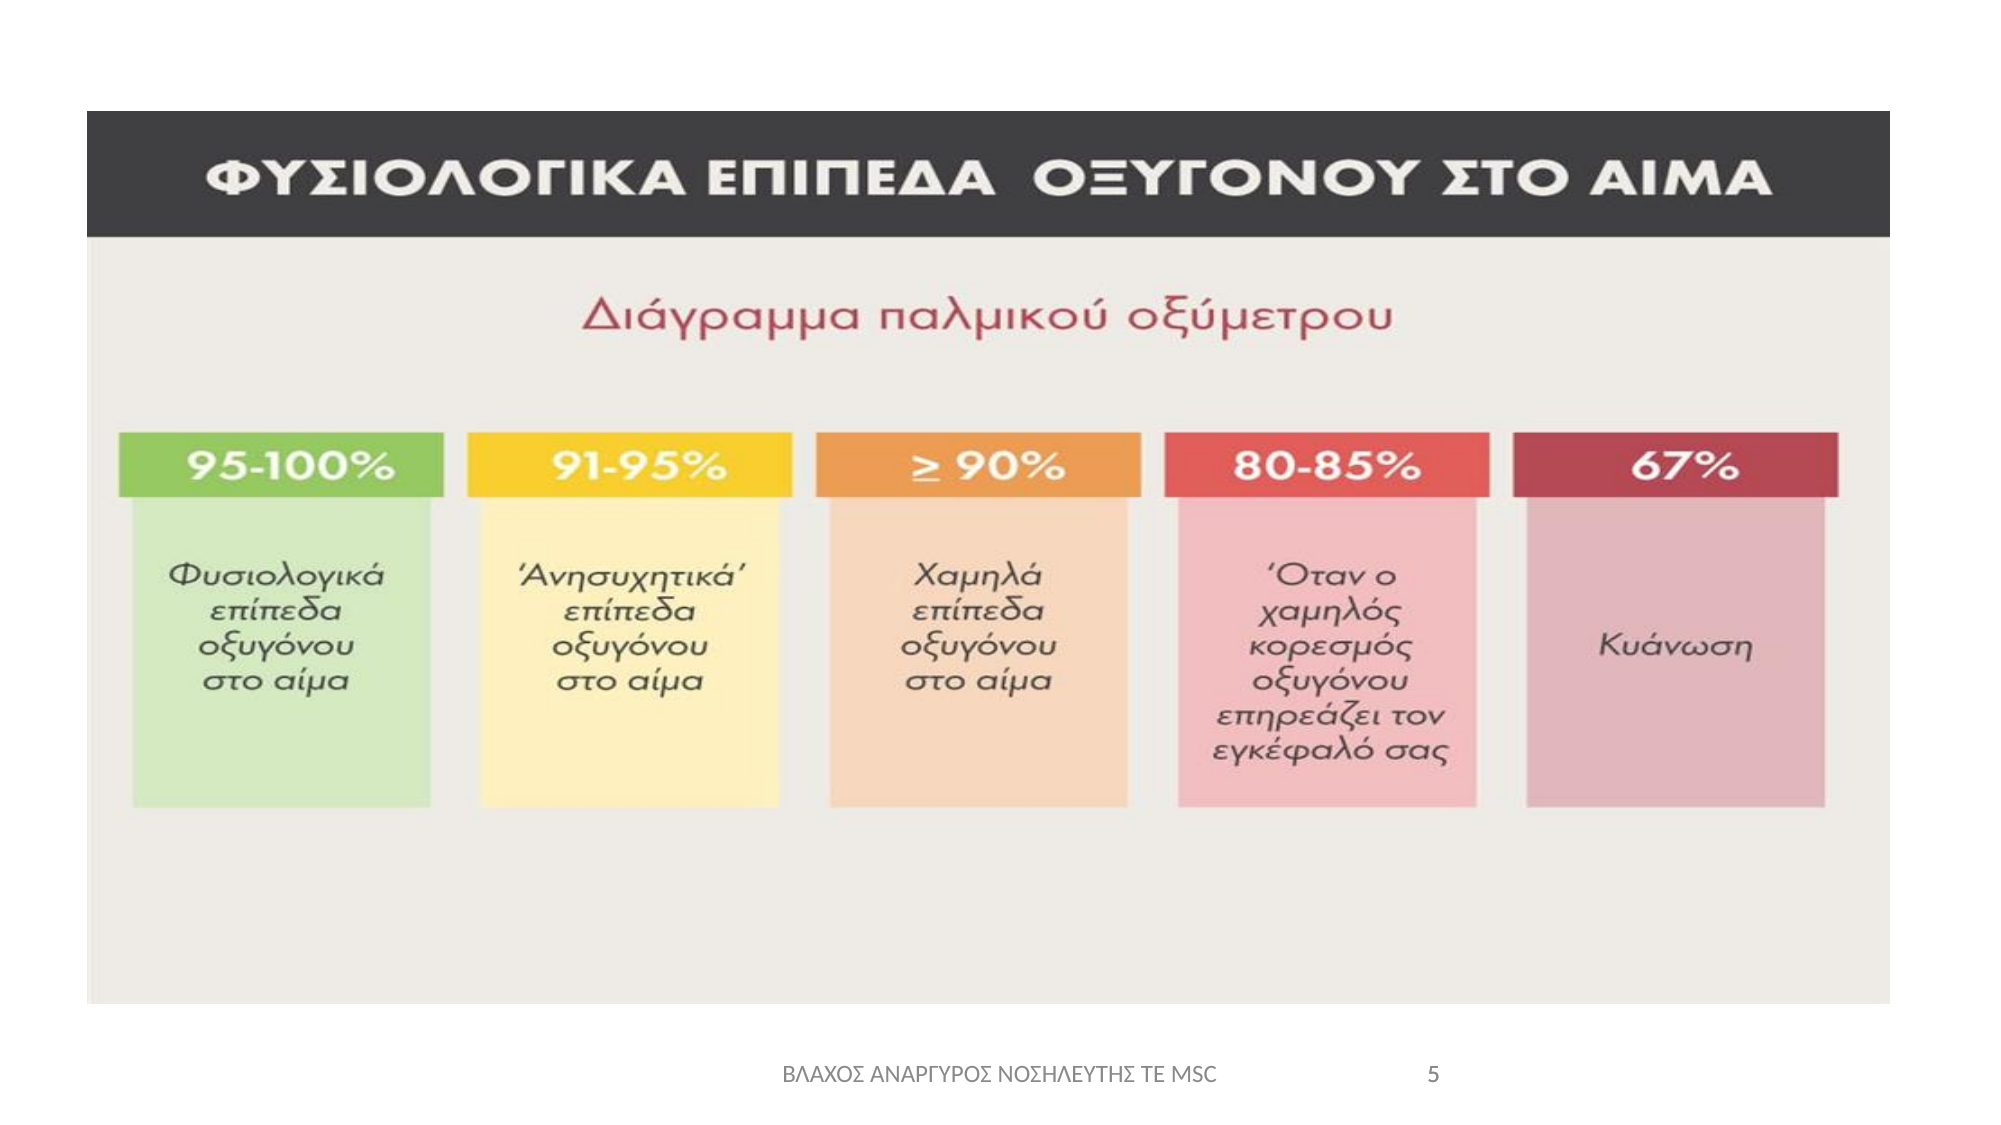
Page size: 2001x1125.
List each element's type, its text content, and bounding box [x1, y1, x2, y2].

text_box ΒΛΑΧΟΣ ΑΝΑΡΓΥΡΟΣ ΝΟΣΗΛΕΥΤΗΣ ΤΕ MSC [662, 1042, 1338, 1103]
text_box [1412, 1042, 1863, 1103]
picture [87, 111, 1890, 1004]
